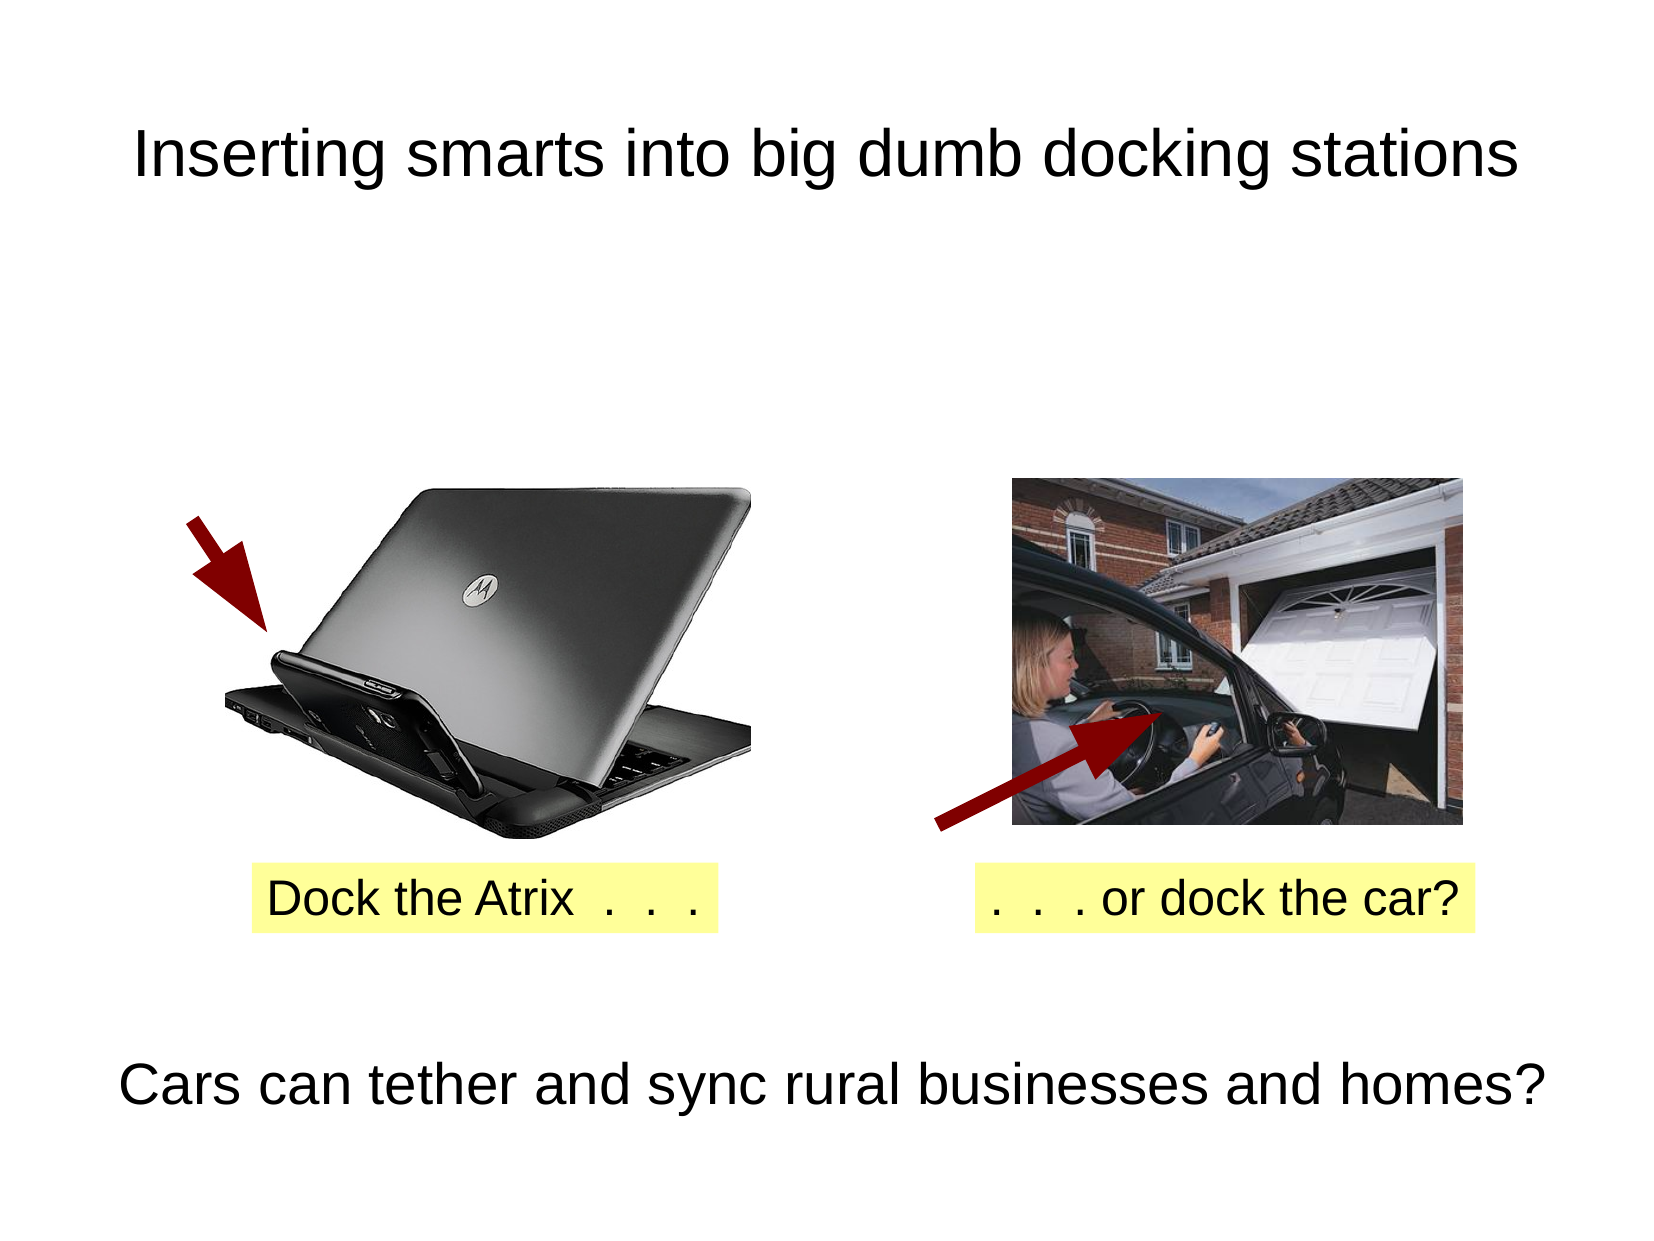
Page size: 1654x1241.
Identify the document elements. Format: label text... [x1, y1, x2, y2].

text_box Cars can tether and sync rural businesses and homes? [104, 1044, 1564, 1125]
title Inserting smarts into big dumb docking stations [82, 49, 1571, 257]
picture [225, 487, 751, 839]
text_box . . . or dock the car? [975, 862, 1476, 934]
picture [1012, 478, 1463, 826]
text_box Dock the Atrix . . . [251, 862, 719, 934]
